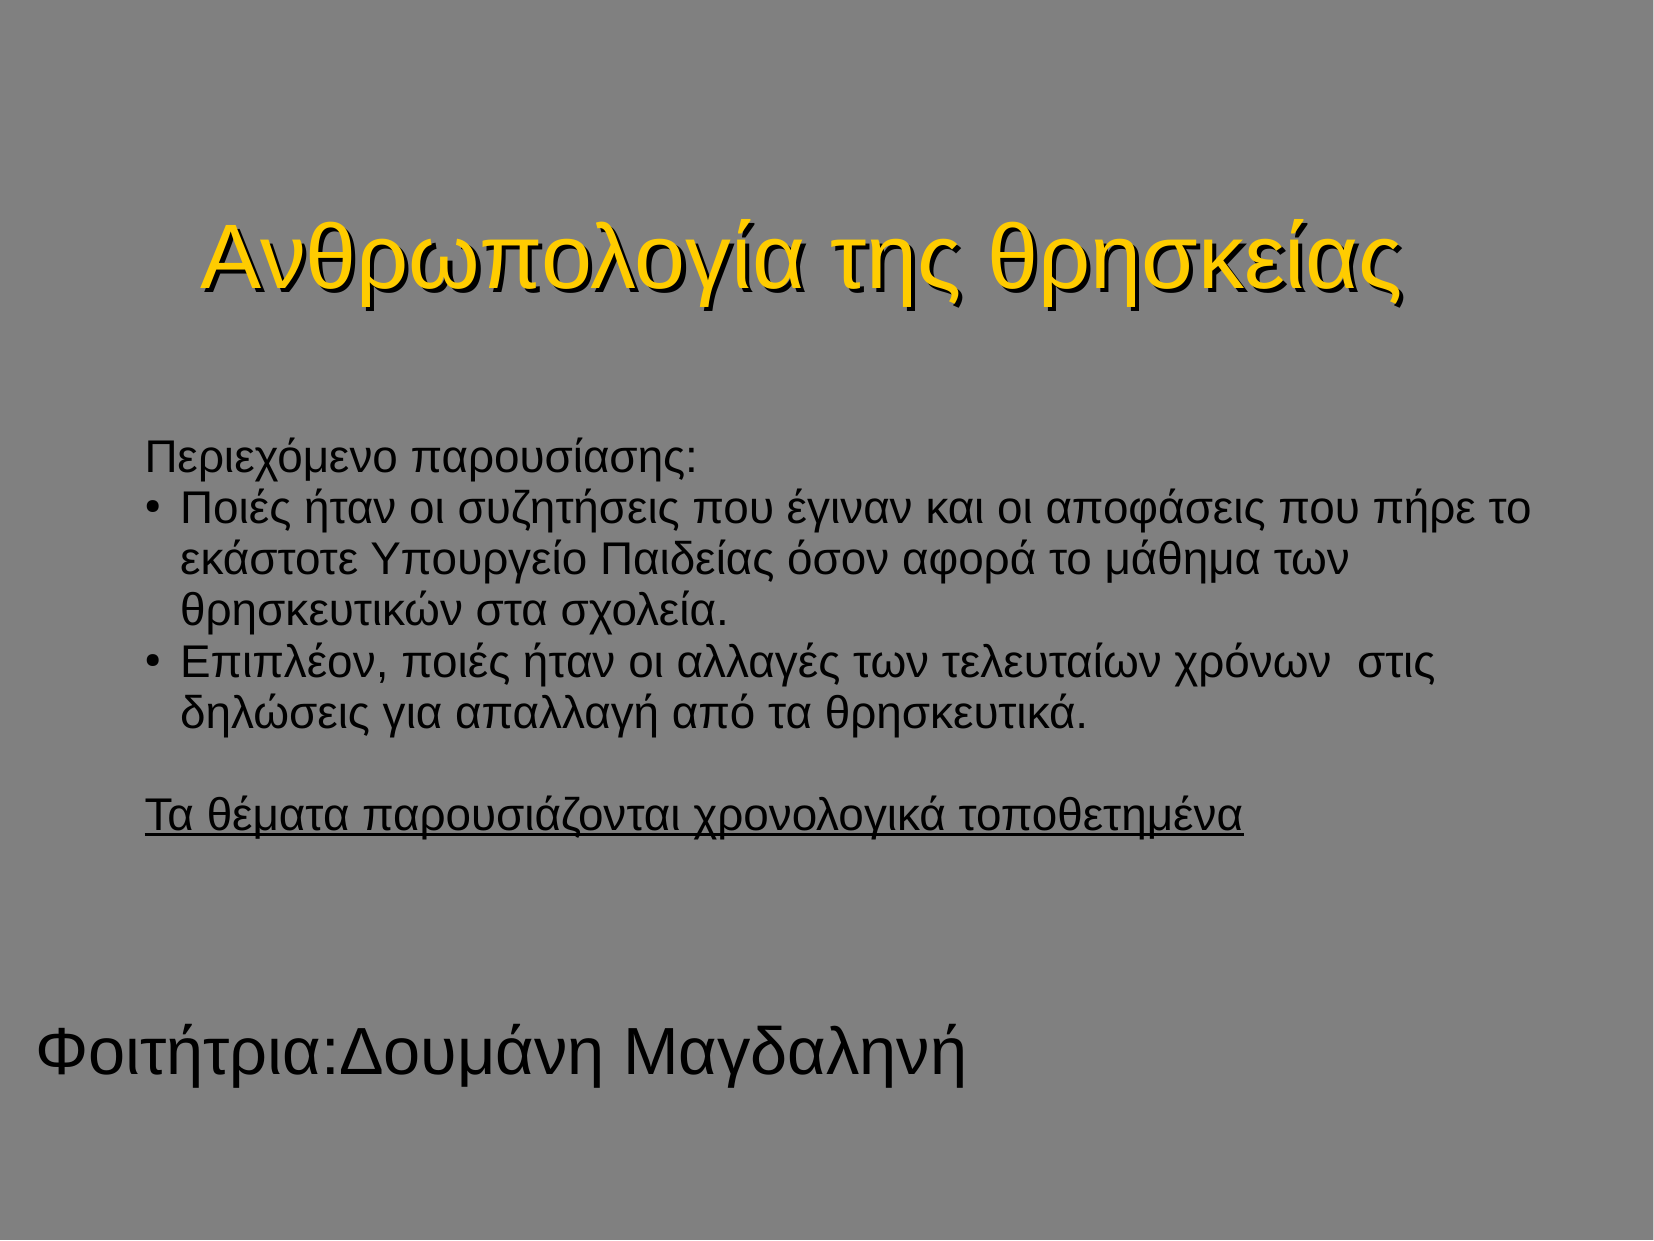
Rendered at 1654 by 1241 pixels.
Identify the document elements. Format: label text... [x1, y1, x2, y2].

title Ανθρωπολογία της θρησκείας [70, 153, 1559, 361]
subtitle Φοιτήτρια:Δουμάνη Μαγδαληνή [35, 981, 1524, 1123]
text_box Περιεχόμενο παρουσίασης: Ποιές ήταν οι συζητήσεις που έγιναν και οι αποφάσεις που πήρε το εκάστοτε Υπουργείο Παιδείας όσον αφορά το μάθημα των θρησκευτικών στα σχολεία. Επιπλέον, ποιές ήταν οι αλλαγές των τελευταίων χρόνων στις δηλώσεις για απαλλαγή από τα θρησκευτικά. Τα θέματα παρουσιάζονται χρονολογικά τοποθετημένα [129, 423, 1571, 847]
